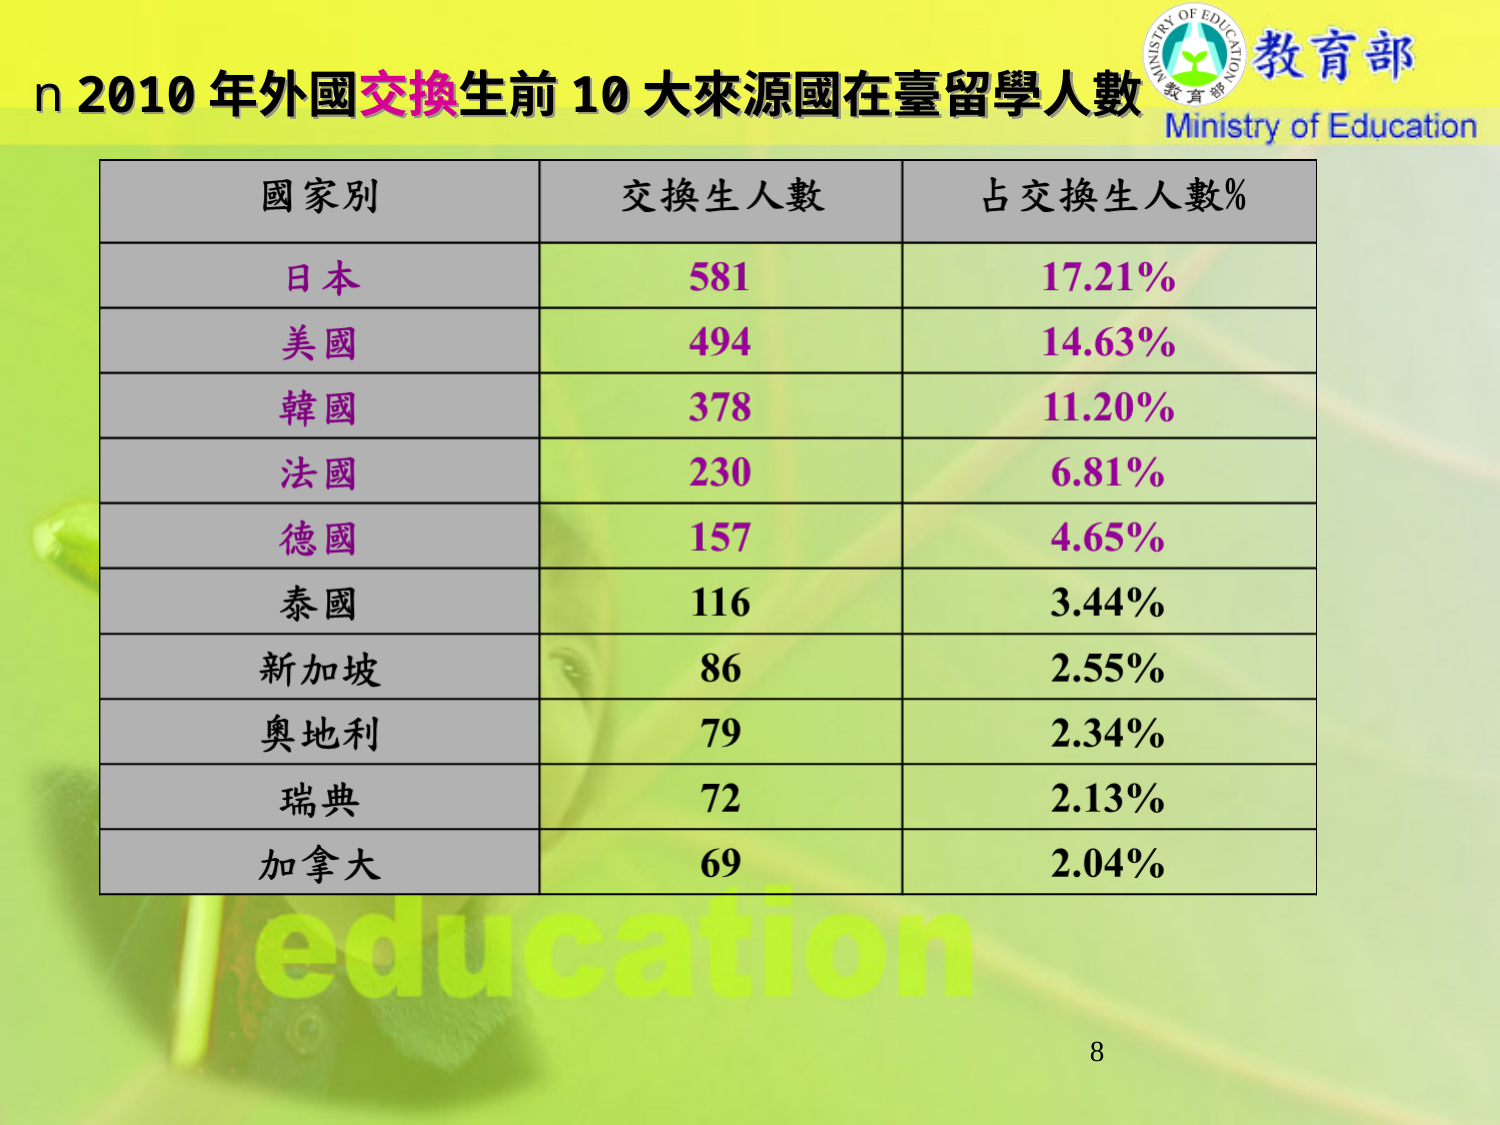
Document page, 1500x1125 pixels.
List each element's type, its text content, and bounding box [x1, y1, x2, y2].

text_box [1074, 1025, 1388, 1101]
picture [99, 156, 1317, 913]
text_box 2010年外國交換生前10大來源國在臺留學人數 [18, 55, 1169, 190]
